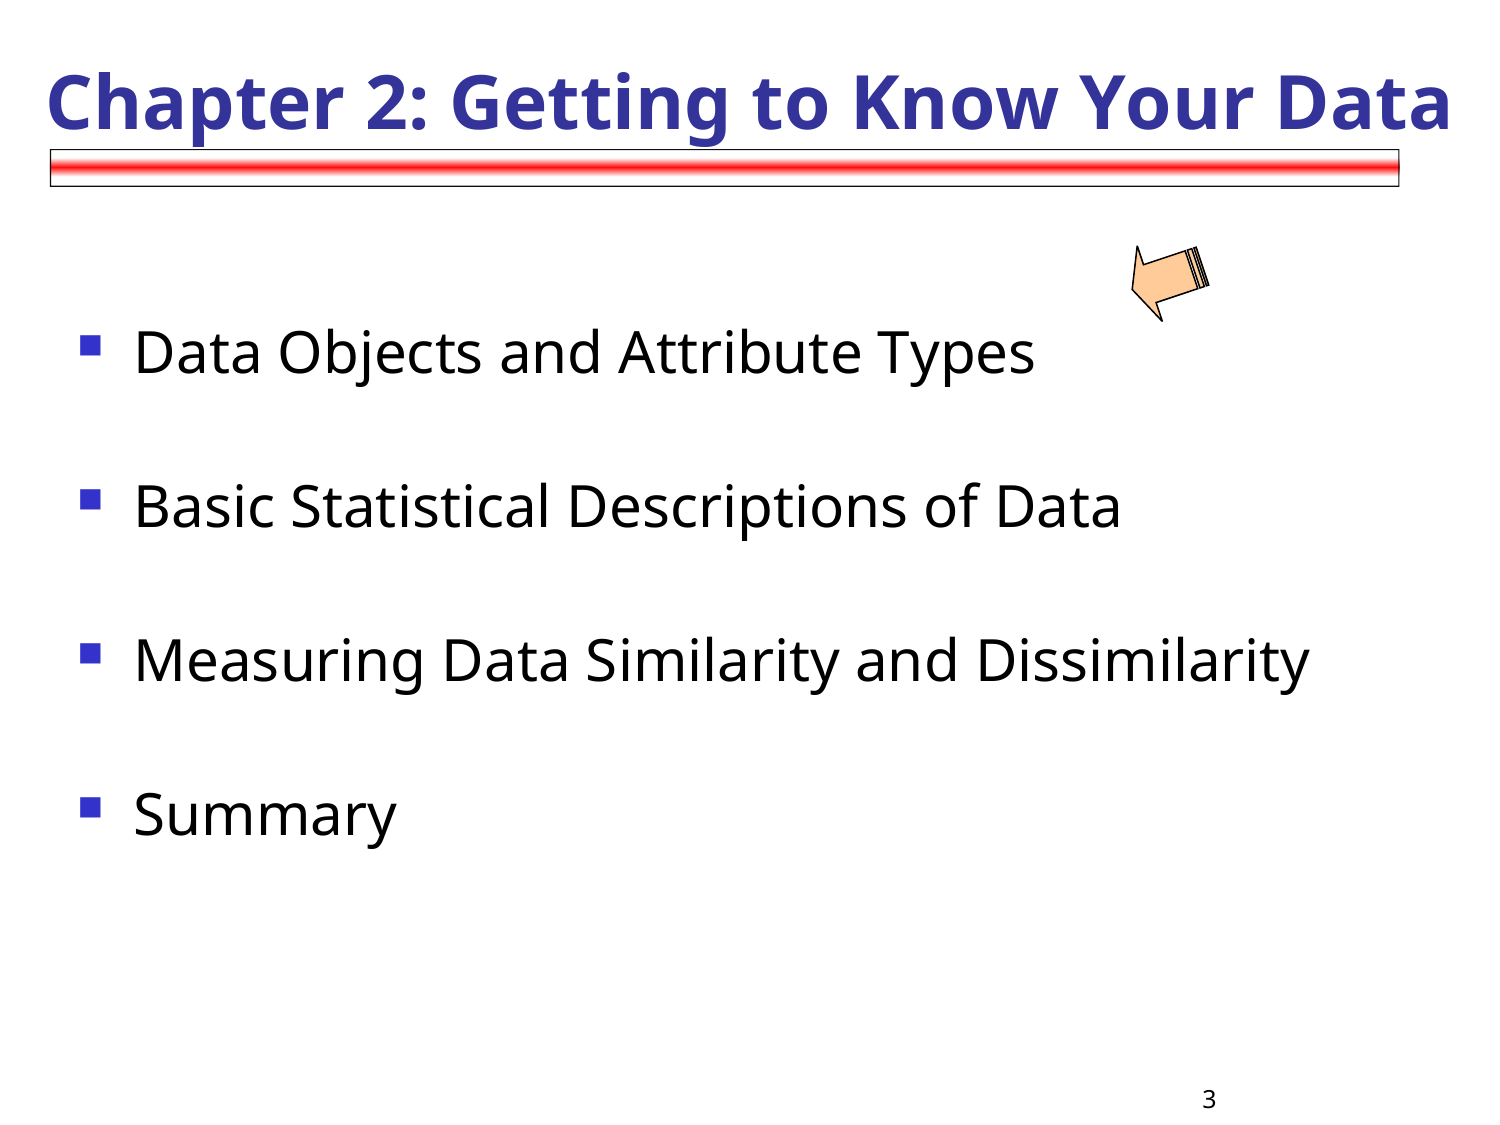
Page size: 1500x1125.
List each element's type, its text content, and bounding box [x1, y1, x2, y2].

list Data Objects and Attribute Types Basic Statistical Descriptions of Data Measuring Data Similarity and Dissimilarity Summary [62, 237, 1438, 1026]
title Chapter 2: Getting to Know Your Data [24, 2, 1476, 198]
text_box <number> [1187, 1062, 1500, 1125]
text_box [1132, 245, 1209, 322]
